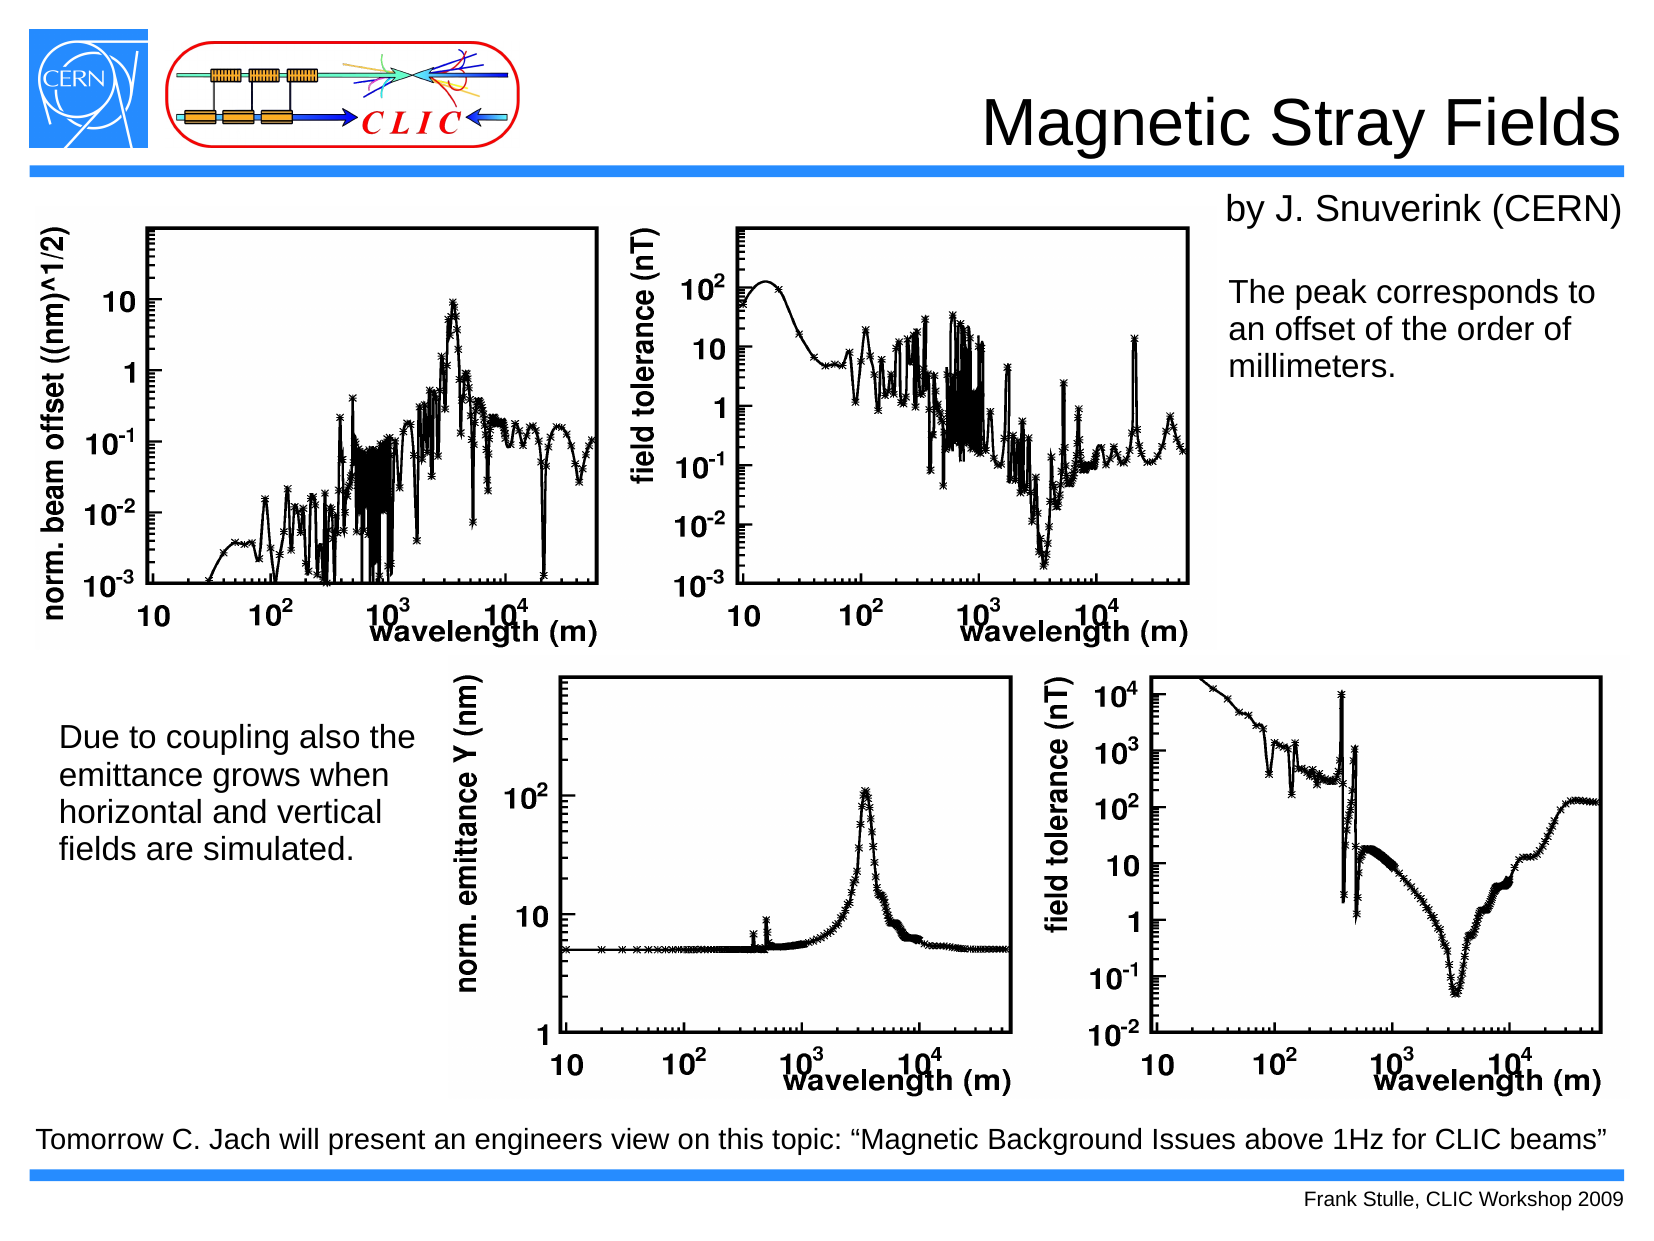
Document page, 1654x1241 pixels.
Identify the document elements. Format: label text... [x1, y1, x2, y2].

picture [448, 655, 1630, 1099]
picture [35, 206, 1217, 650]
text_box by J. Snuverink (CERN) [1210, 180, 1639, 237]
title Magnetic Stray Fields [134, 79, 1623, 166]
text_box Tomorrow C. Jach will present an engineers view on this topic: “Magnetic Background Issues above 1Hz for CLIC beams” [20, 1116, 1628, 1164]
text_box The peak corresponds to an offset of the order of millimeters. [1213, 265, 1612, 392]
text_box Due to coupling also the emittance grows when horizontal and vertical fields are simulated. [44, 711, 433, 875]
picture [29, 29, 148, 148]
picture [165, 41, 520, 79]
